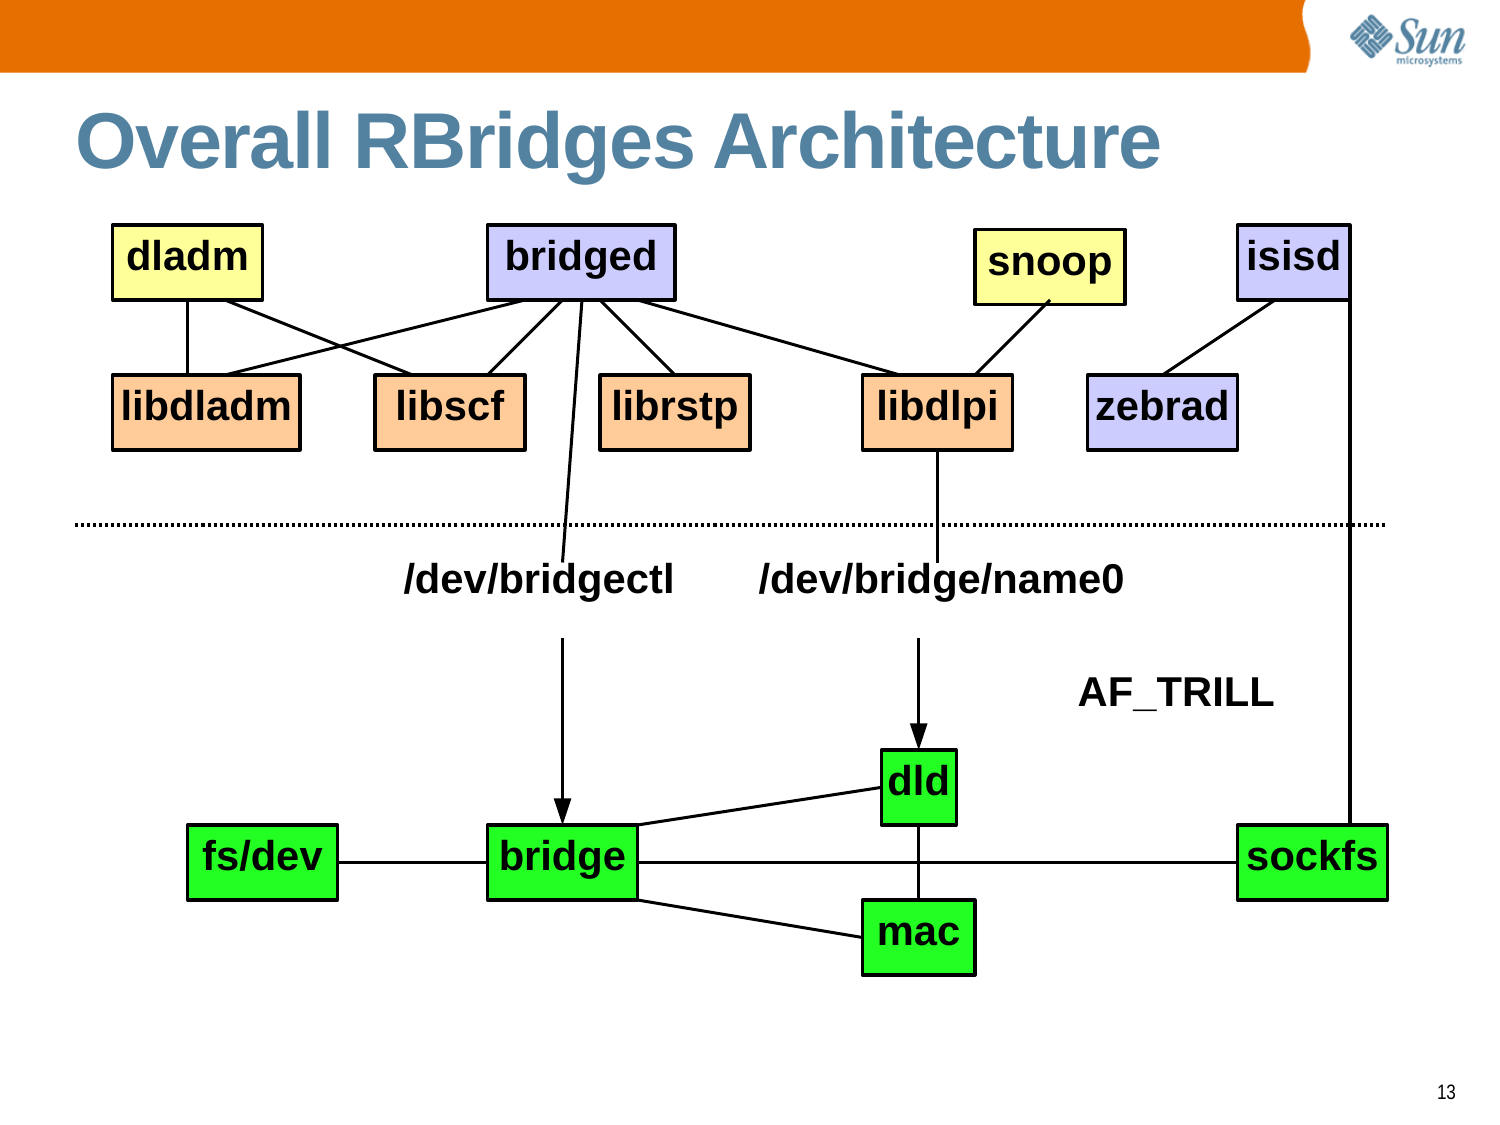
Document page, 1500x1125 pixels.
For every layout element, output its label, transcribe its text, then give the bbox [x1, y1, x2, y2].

text_box libscf [395, 389, 505, 436]
text_box mac [876, 914, 961, 961]
picture [0, 0, 1500, 75]
text_box [600, 375, 751, 451]
text_box libdladm [120, 389, 292, 436]
text_box [375, 375, 526, 451]
text_box sockfs [1246, 839, 1379, 886]
text_box dld [887, 764, 951, 811]
text_box librstp [611, 389, 739, 436]
text_box bridged [504, 239, 658, 286]
text_box fs/dev [202, 839, 323, 886]
text_box [862, 900, 976, 976]
text_box AF_TRILL [1077, 675, 1276, 722]
text_box dladm [126, 239, 249, 286]
text_box [112, 375, 301, 451]
text_box [487, 224, 676, 300]
text_box [1237, 825, 1388, 901]
text_box [862, 375, 1013, 451]
text_box [487, 825, 638, 901]
text_box [975, 229, 1126, 305]
text_box libdlpi [876, 389, 999, 436]
text_box bridge [498, 839, 627, 886]
text_box snoop [987, 243, 1113, 291]
text_box [881, 750, 957, 826]
title Overall RBridges Architecture [75, 105, 1438, 210]
text_box [1237, 224, 1351, 300]
text_box [112, 224, 263, 300]
text_box [1087, 375, 1238, 451]
text_box [187, 825, 338, 901]
text_box zebrad [1095, 389, 1230, 436]
text_box /dev/bridge/name0 [758, 562, 1126, 610]
text_box /dev/bridgectl [403, 562, 676, 610]
text_box isisd [1246, 239, 1342, 286]
